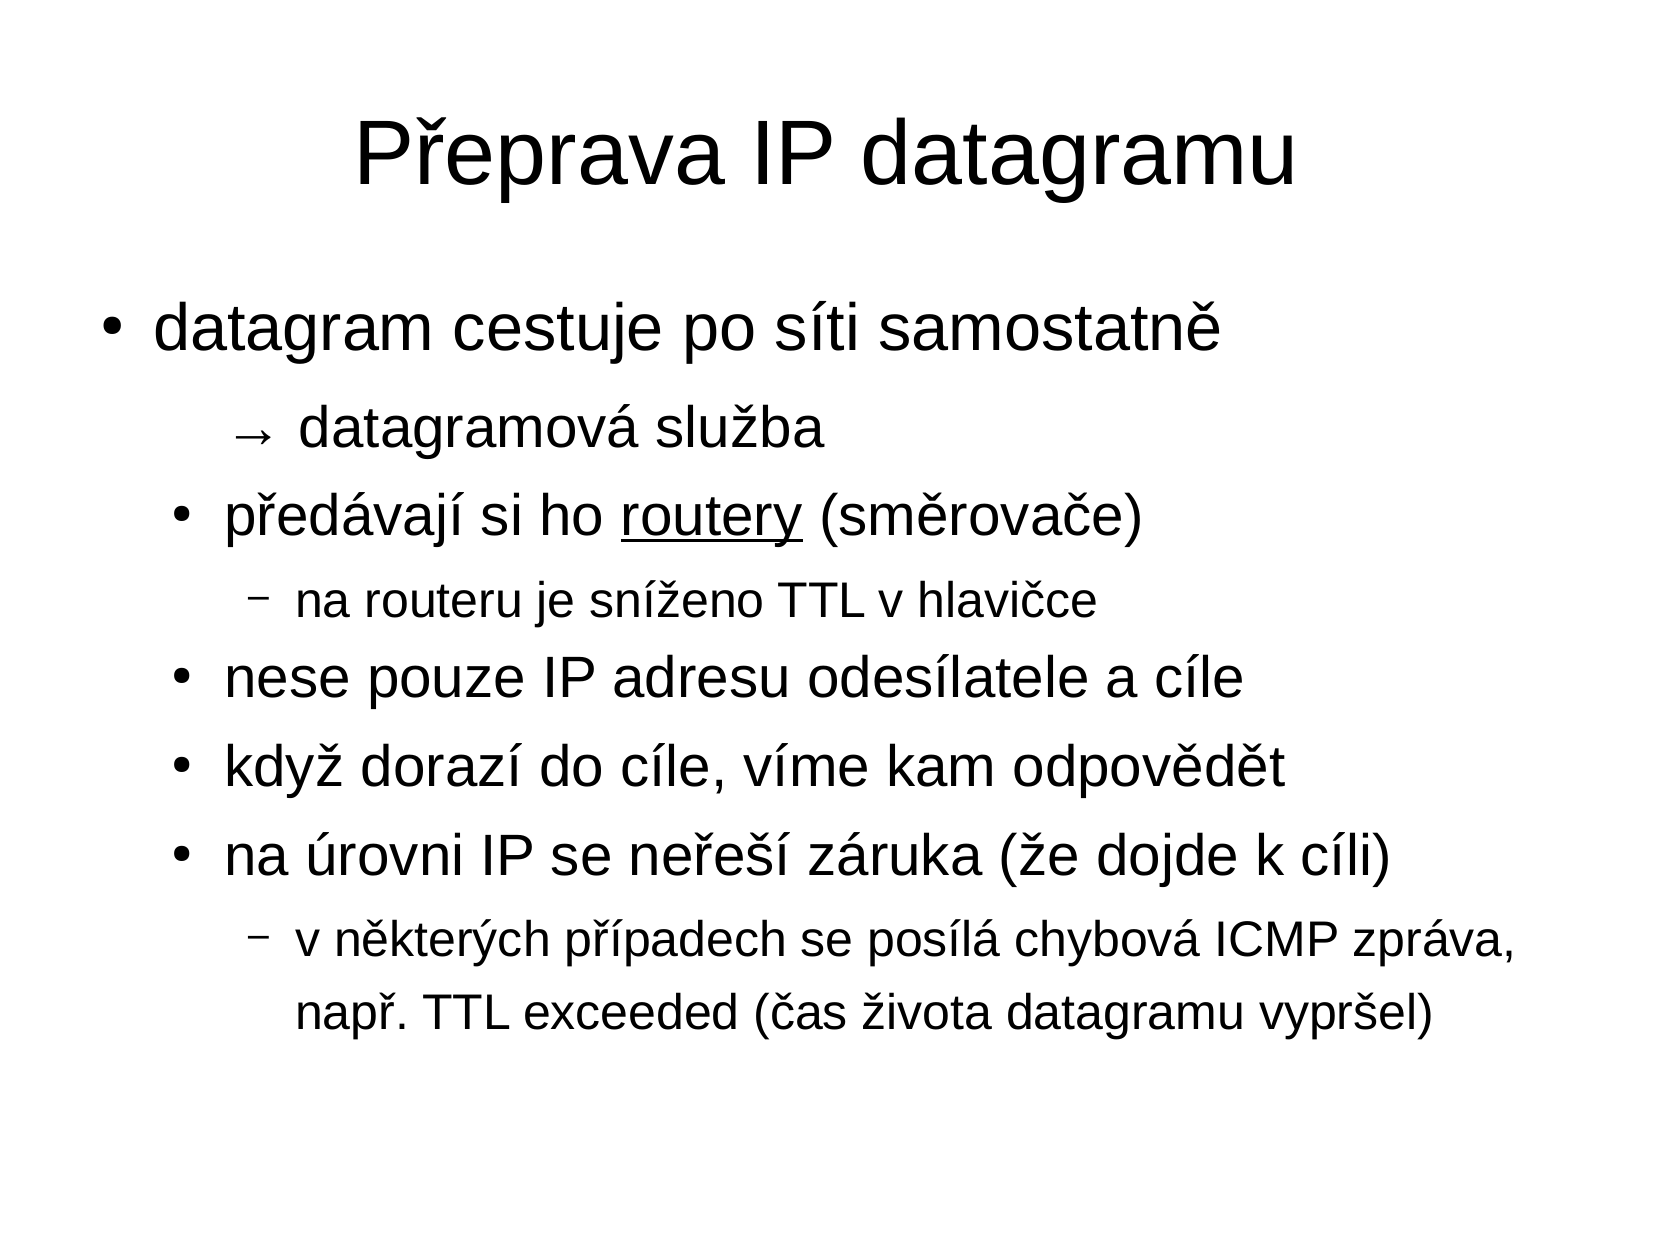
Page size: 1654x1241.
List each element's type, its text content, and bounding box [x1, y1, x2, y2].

list datagram cestuje po síti samostatně → datagramová služba předávají si ho routery (směrovače) na routeru je sníženo TTL v hlavičce nese pouze IP adresu odesílatele a cíle když dorazí do cíle, víme kam odpovědět na úrovni IP se neřeší záruka (že dojde k cíli) v některých případech se posílá chybová ICMP zpráva, např. TTL exceeded (čas života datagramu vypršel) [82, 290, 1654, 1184]
title Přeprava IP datagramu [82, 49, 1571, 257]
